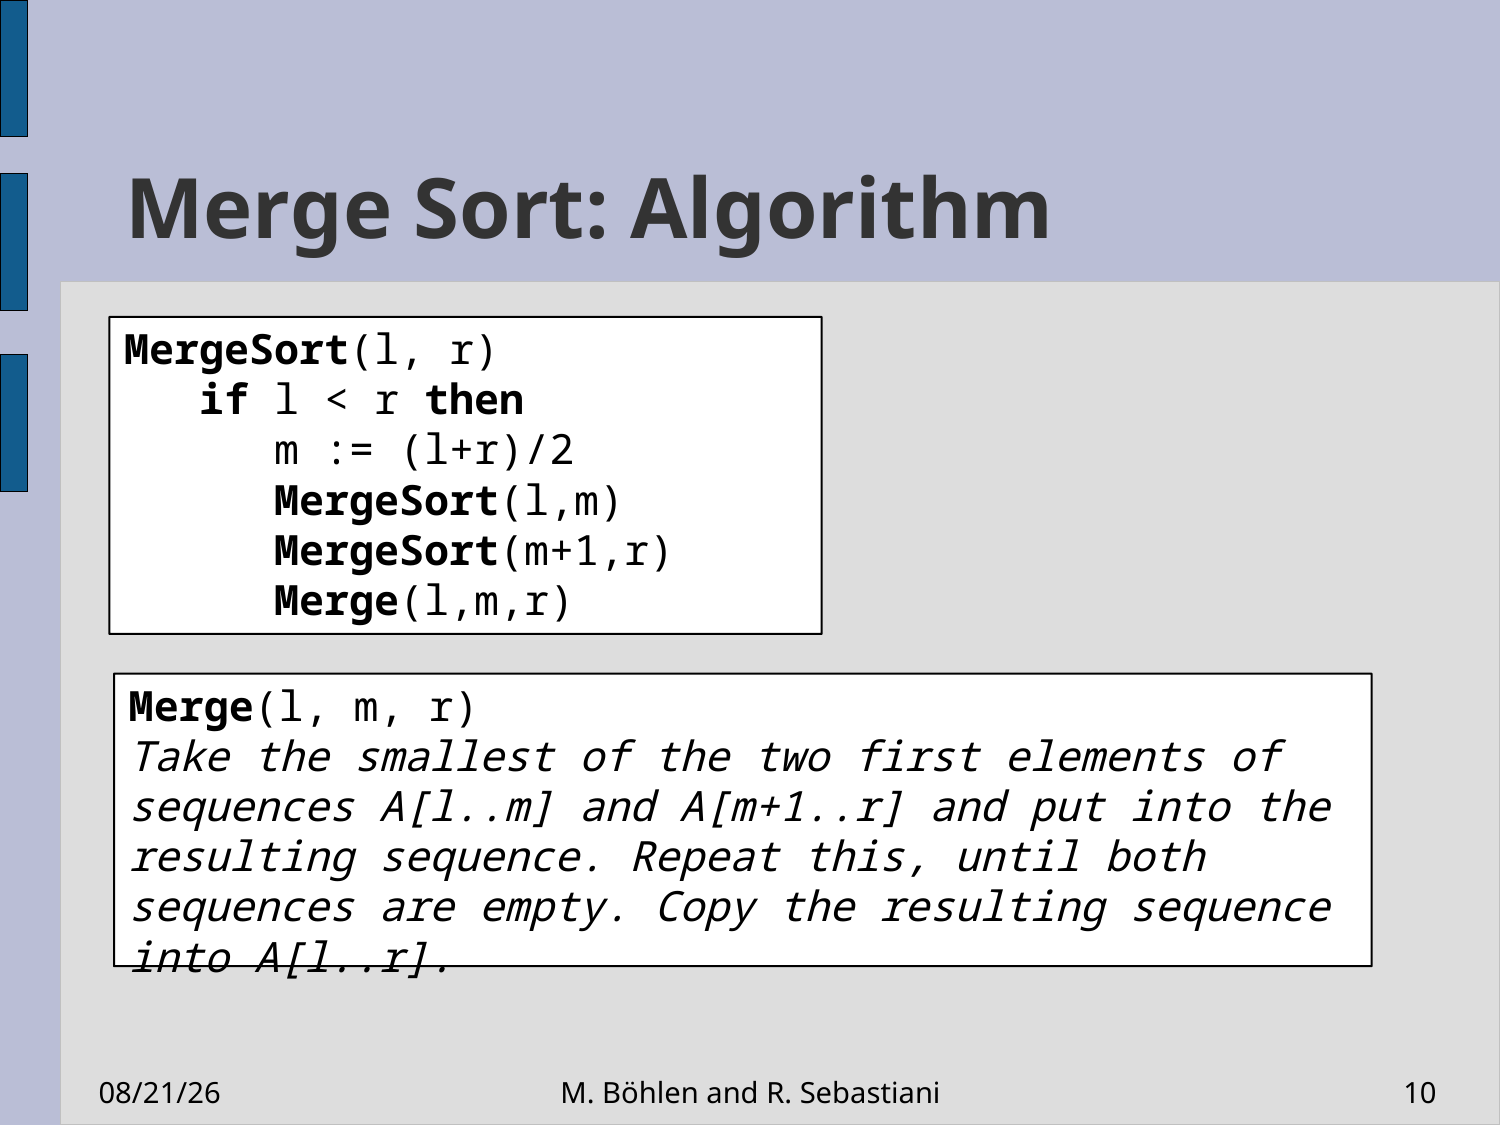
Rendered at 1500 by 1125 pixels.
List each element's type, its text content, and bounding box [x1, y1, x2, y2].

text_box MergeSort(l, r) if l < r then m := (l+r)/2 MergeSort(l,m) MergeSort(m+1,r) Merge(l,m,r) [109, 316, 822, 634]
title Merge Sort: Algorithm [110, 67, 1392, 271]
text_box Merge(l, m, r) Take the smallest of the two first elements of sequences A[l..m] and A[m+1..r] and put into the resulting sequence. Repeat this, until both sequences are empty. Copy the resulting sequence into A[l..r]. [114, 673, 1372, 1027]
